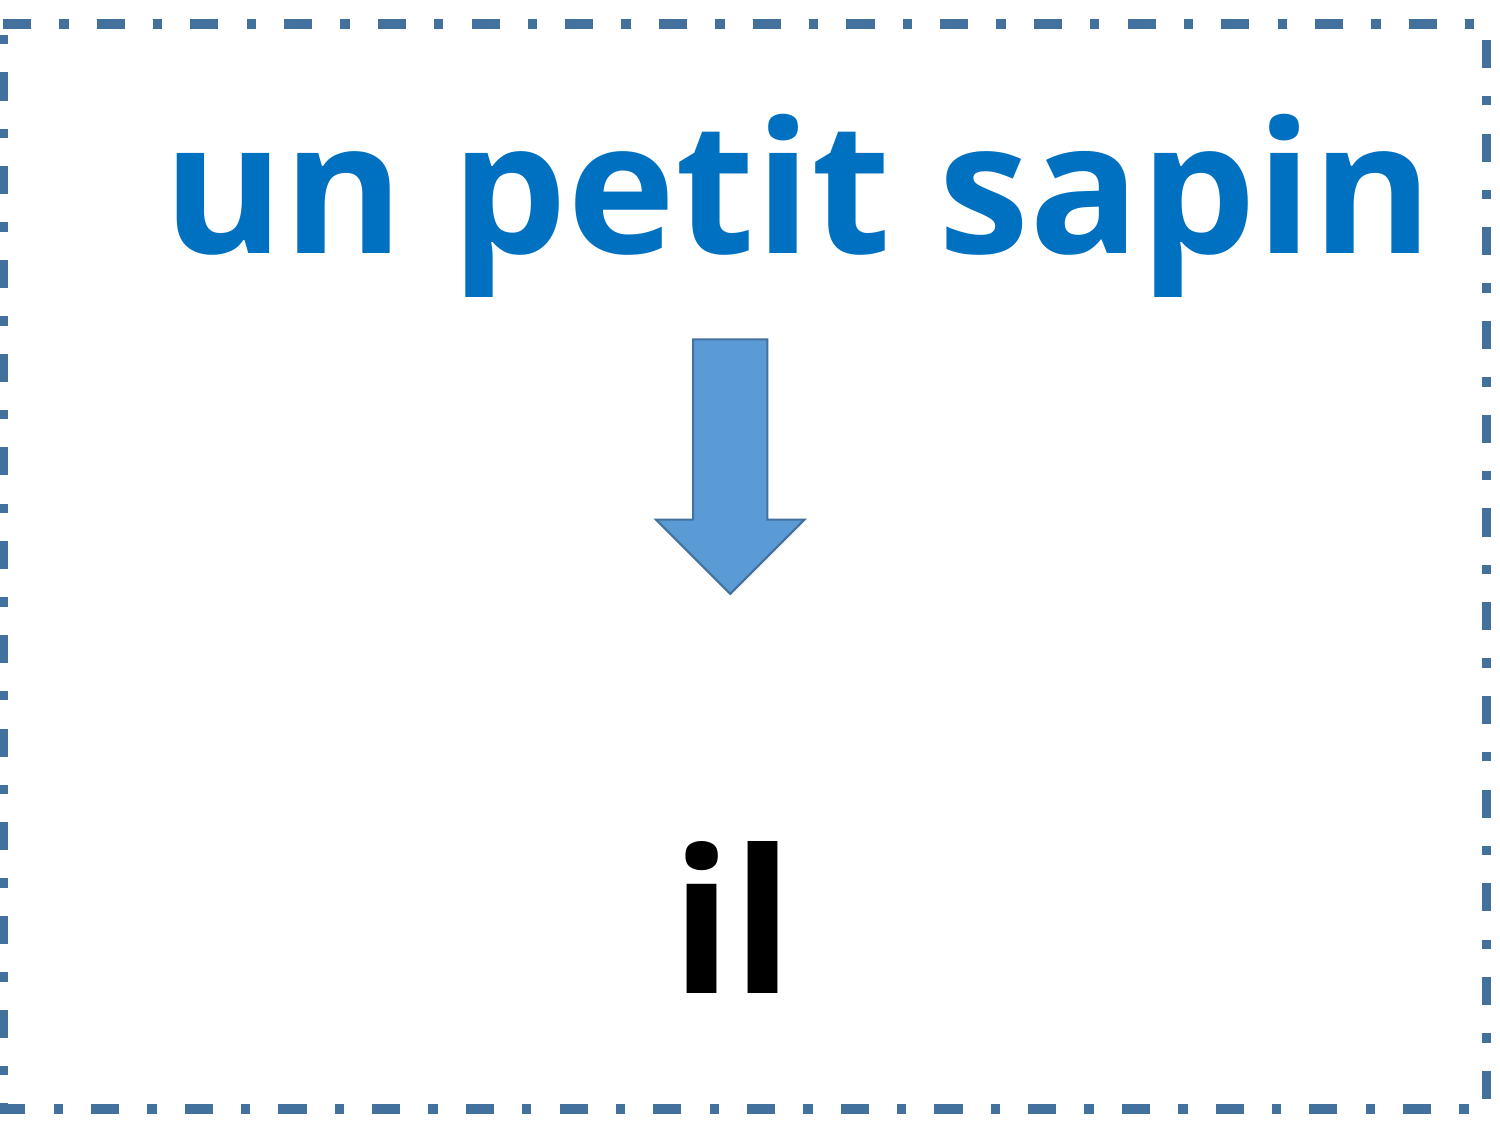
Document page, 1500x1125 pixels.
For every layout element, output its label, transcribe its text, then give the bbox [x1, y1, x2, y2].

text_box [656, 339, 805, 594]
text_box il [656, 786, 1127, 1041]
text_box un petit sapin [148, 63, 1500, 298]
